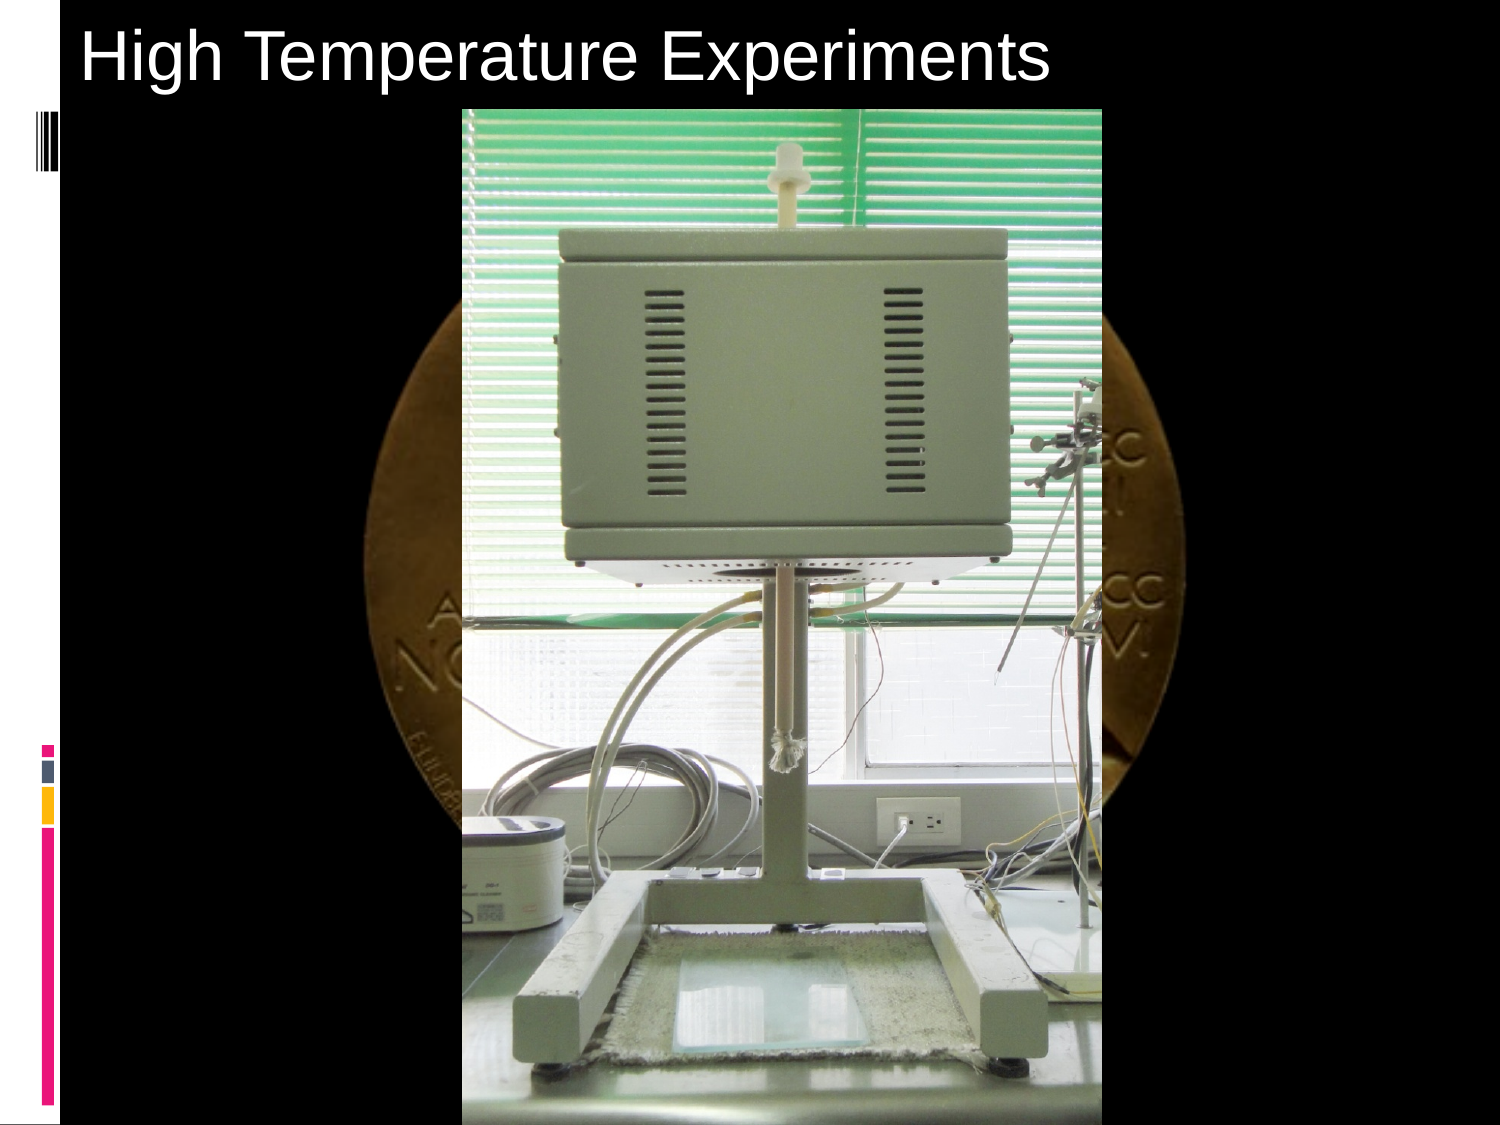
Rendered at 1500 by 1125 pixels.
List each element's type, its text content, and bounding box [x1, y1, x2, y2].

picture [338, 109, 1189, 1125]
text_box High Temperature Experiments [64, 2, 1394, 103]
